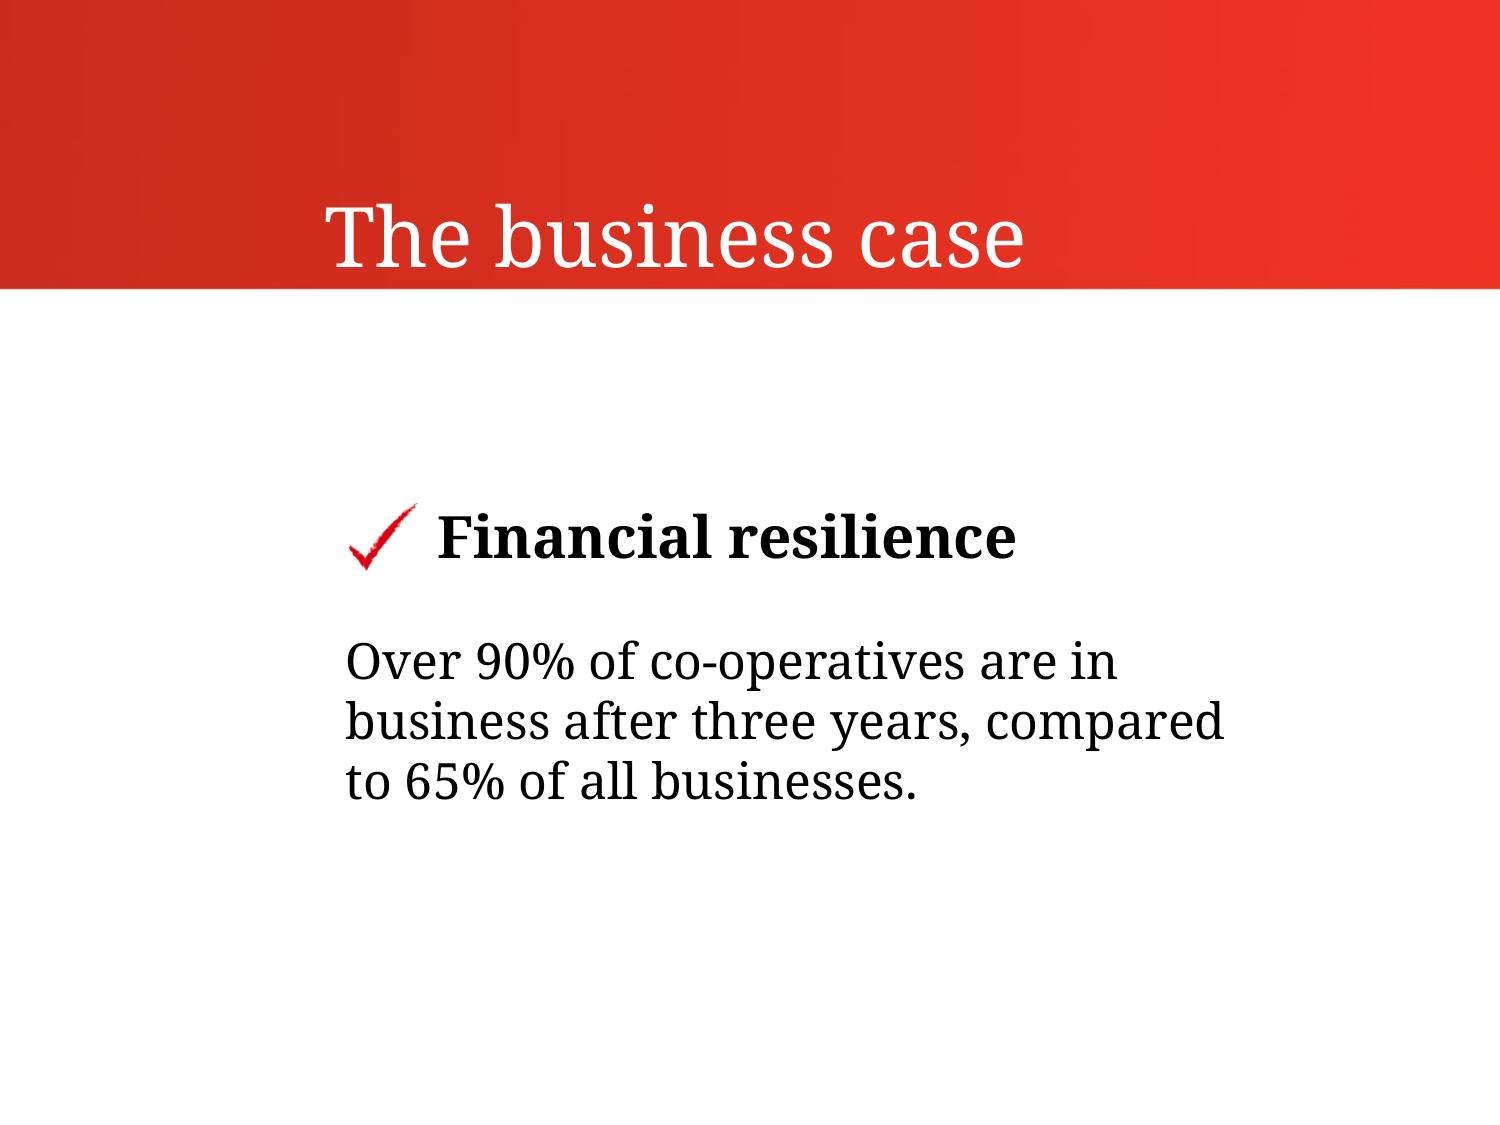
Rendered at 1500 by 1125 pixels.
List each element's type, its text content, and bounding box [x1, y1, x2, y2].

title The business case [310, 177, 1402, 292]
text_box Financial resilience Over 90% of co-operatives are in business after three years, compared to 65% of all businesses. [331, 492, 1264, 818]
picture [0, 0, 1500, 1125]
